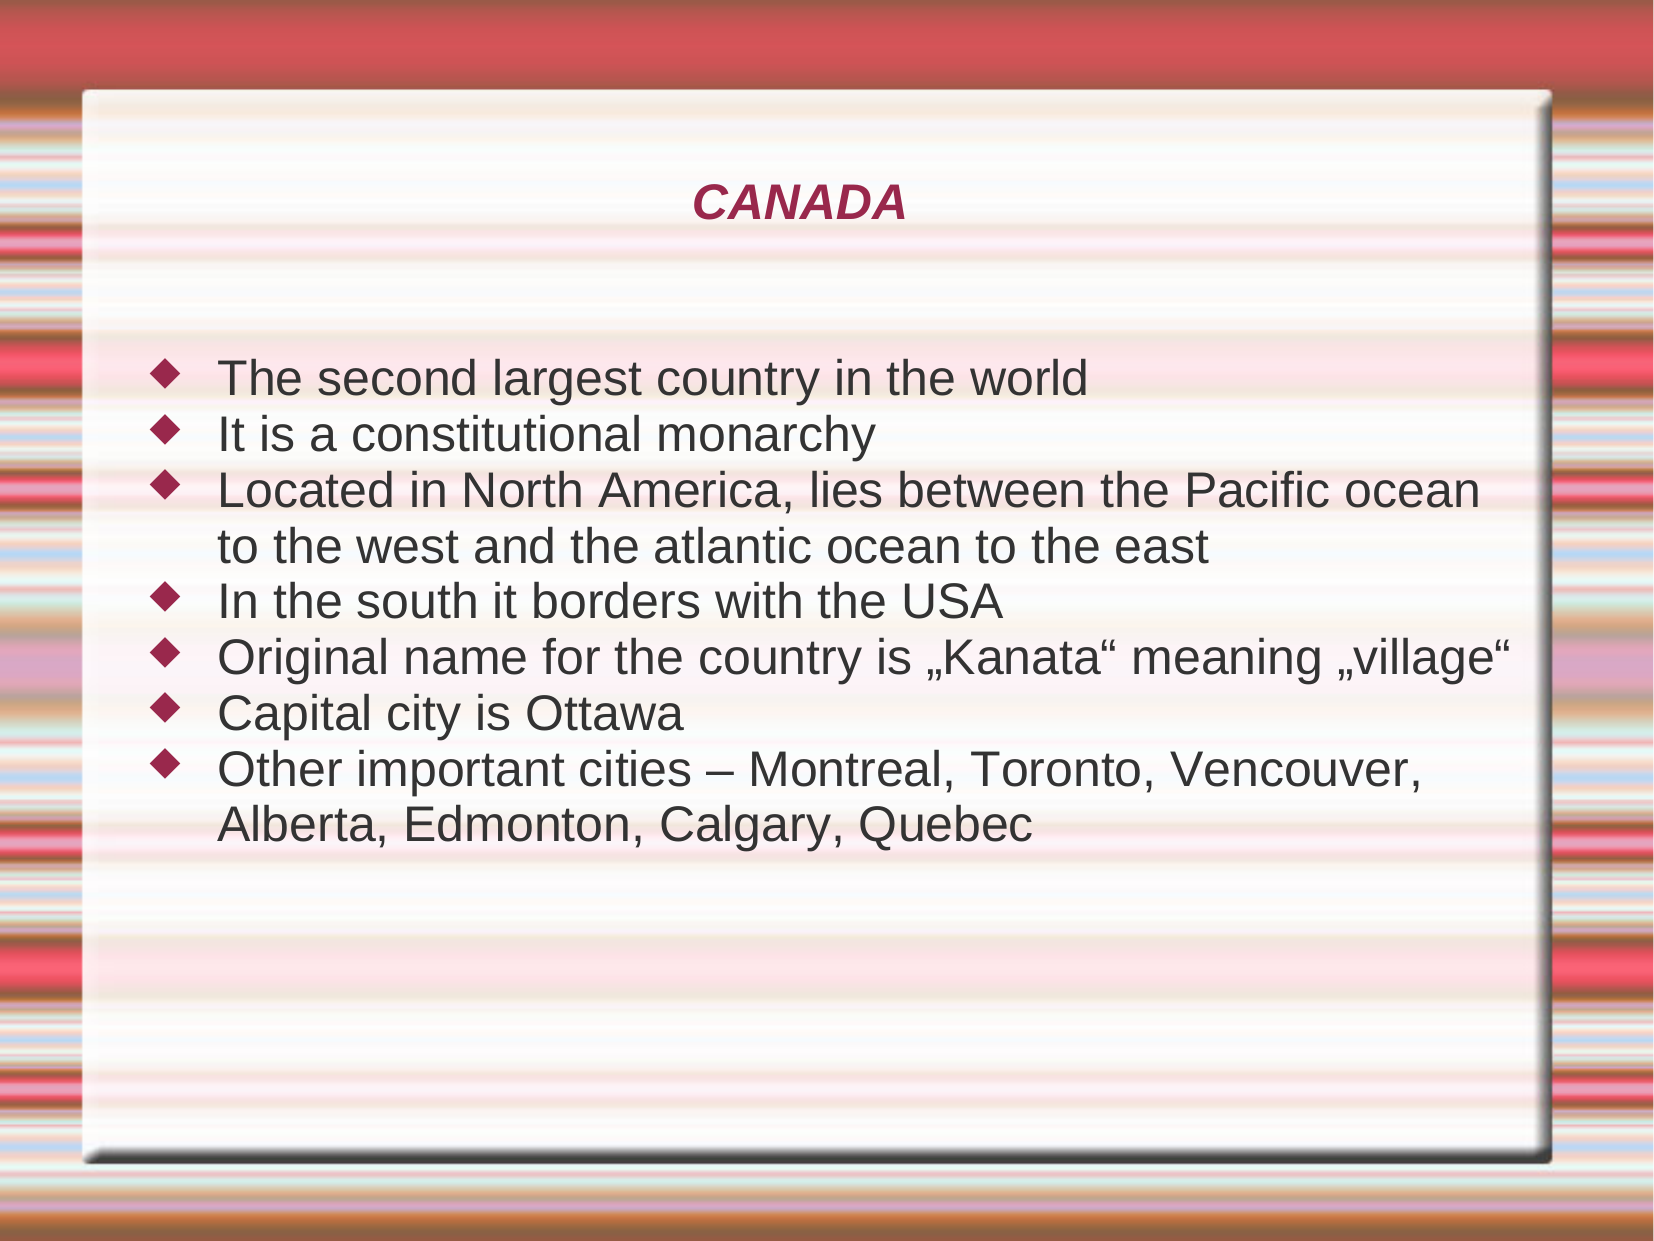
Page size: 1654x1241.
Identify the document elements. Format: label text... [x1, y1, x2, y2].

picture [0, 0, 1654, 1241]
list The second largest country in the world It is a constitutional monarchy Located in North America, lies between the Pacific ocean to the west and the atlantic ocean to the east In the south it borders with the USA Original name for the country is „Kanata“ meaning „village“ Capital city is Ottawa Other important cities – Montreal, Toronto, Vencouver, Alberta, Edmonton, Calgary, Quebec [134, 350, 1516, 1132]
title CANADA [93, 109, 1506, 296]
